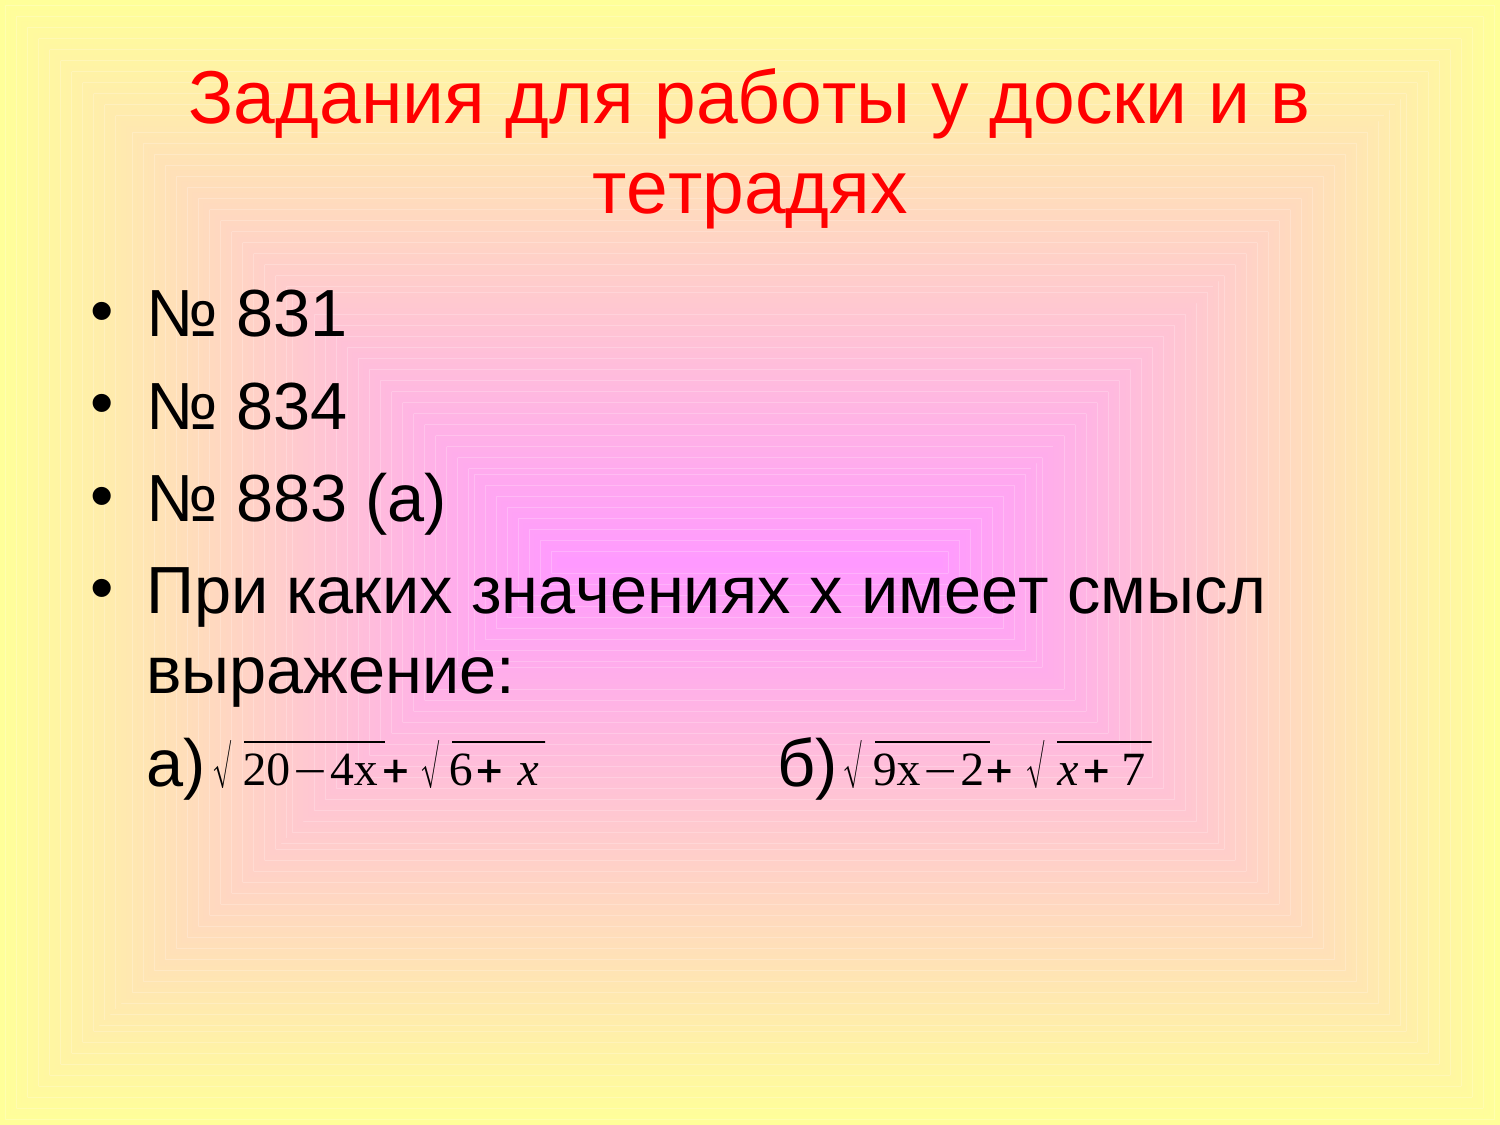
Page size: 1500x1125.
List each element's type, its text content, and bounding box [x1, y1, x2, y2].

chart [206, 738, 546, 796]
title Задания для работы у доски и в тетрадях [75, 41, 1426, 237]
list № 831 № 834 № 883 (а) При каких значениях х имеет смысл выражение: а) б) [75, 262, 1426, 1006]
chart [837, 738, 1152, 796]
